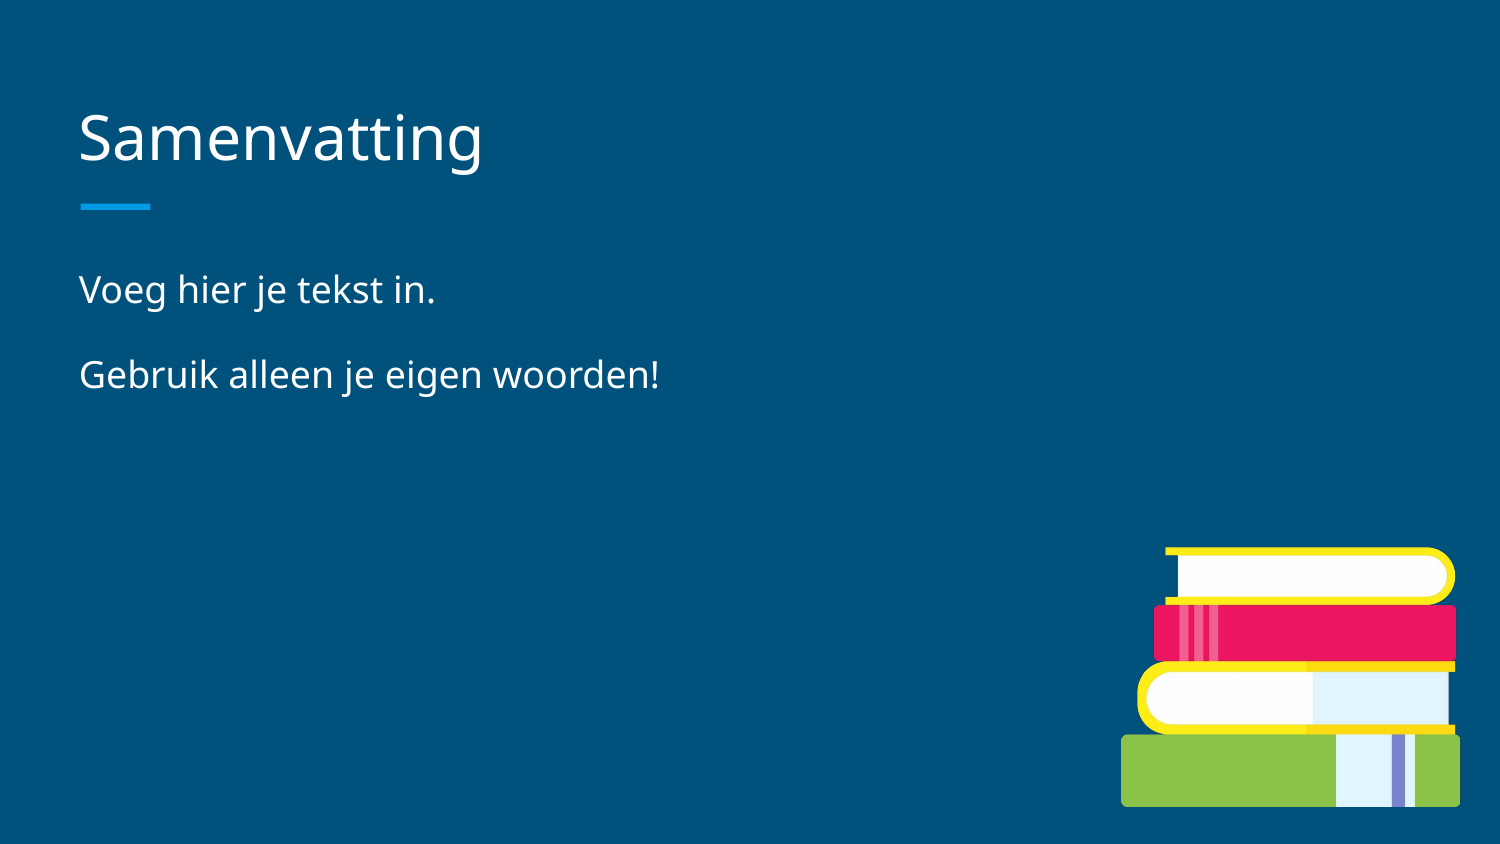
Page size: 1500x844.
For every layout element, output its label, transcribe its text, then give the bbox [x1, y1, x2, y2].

title Samenvatting [63, 75, 1437, 188]
picture [1122, 548, 1460, 806]
list Voeg hier je tekst in. Gebruik alleen je eigen woorden! [63, 244, 1437, 750]
